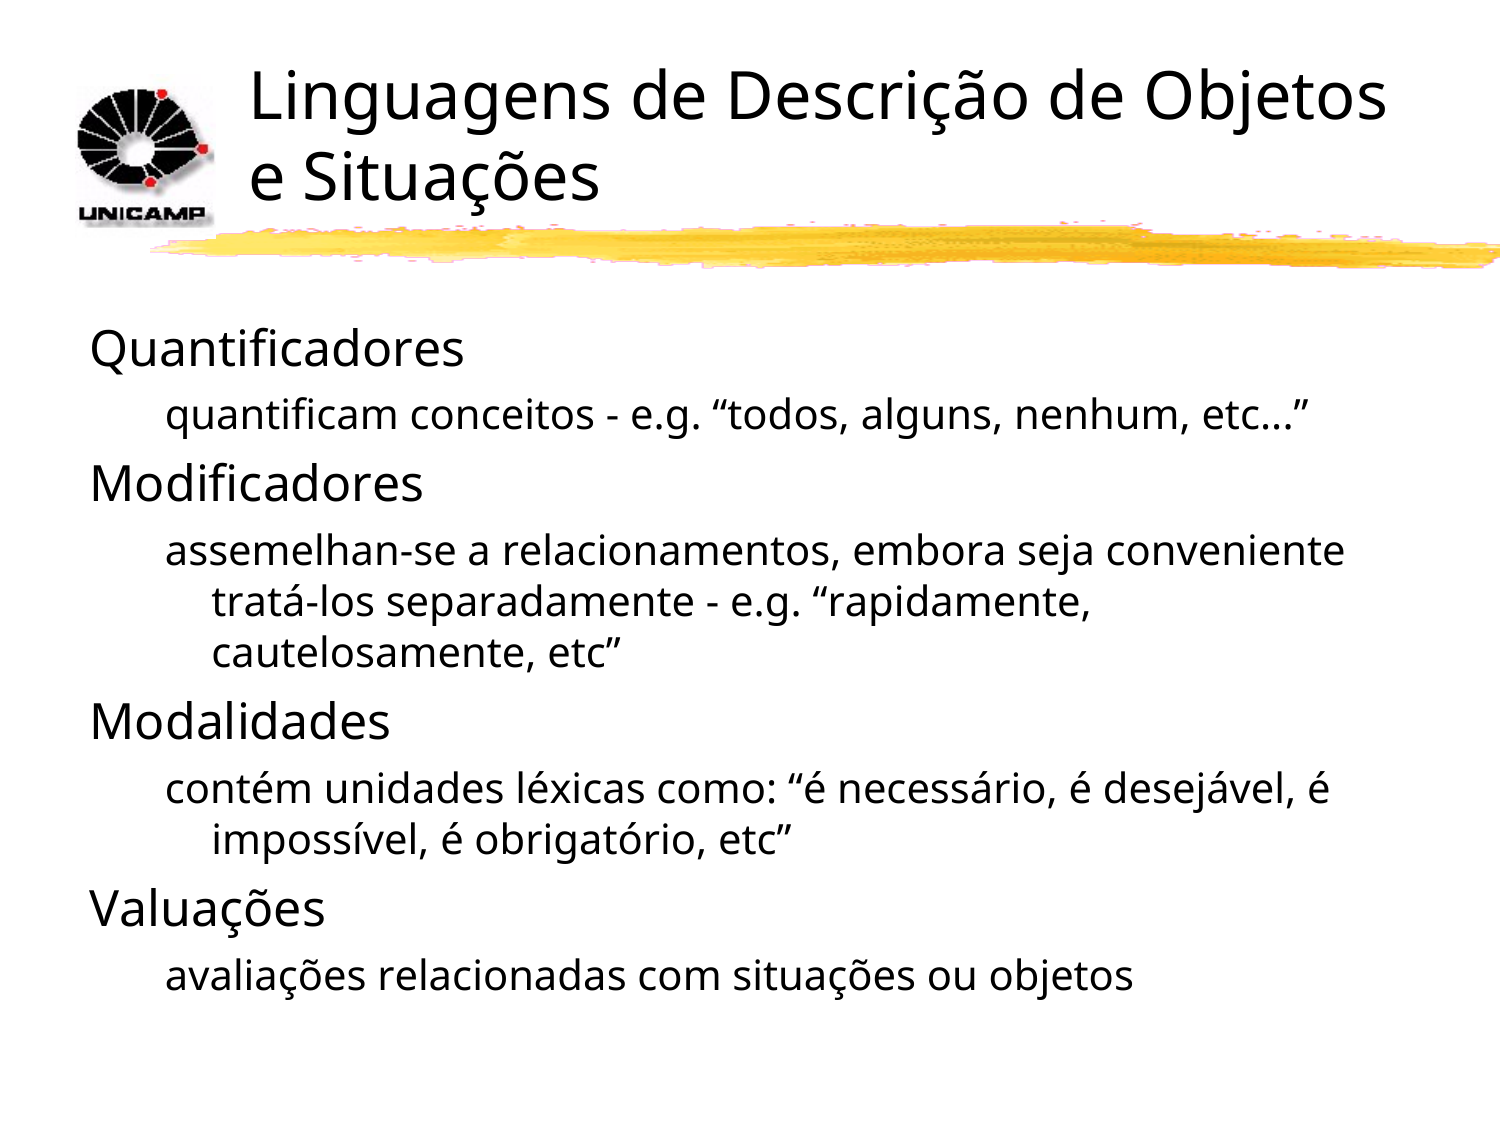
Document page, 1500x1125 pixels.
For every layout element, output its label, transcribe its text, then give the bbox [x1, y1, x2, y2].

title Linguagens de Descrição de Objetos e Situações [233, 37, 1434, 225]
picture [75, 74, 1500, 279]
list Quantificadores quantificam conceitos - e.g. “todos, alguns, nenhum, etc...” Modificadores assemelhan-se a relacionamentos, embora seja conveniente tratá-los separadamente - e.g. “rapidamente, cautelosamente, etc” Modalidades contém unidades léxicas como: “é necessário, é desejável, é impossível, é obrigatório, etc” Valuações avaliações relacionadas com situações ou objetos [74, 309, 1417, 994]
